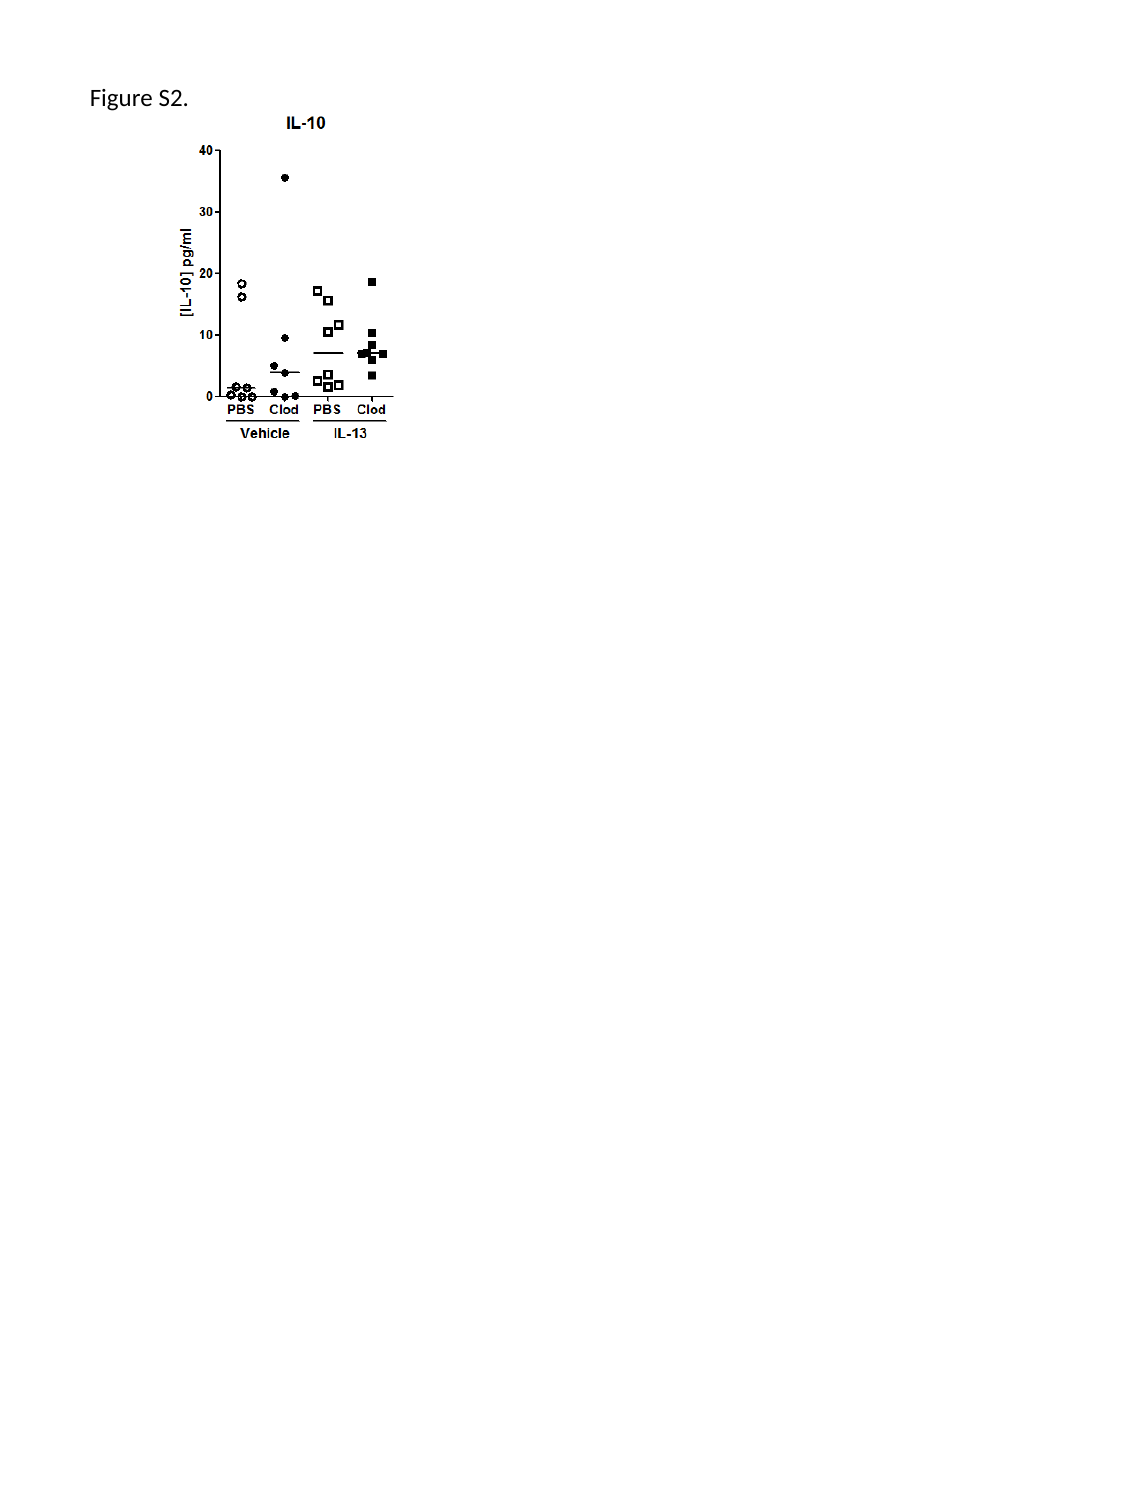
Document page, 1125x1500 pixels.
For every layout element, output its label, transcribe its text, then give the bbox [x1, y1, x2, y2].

text_box Figure S2. [74, 66, 205, 120]
picture [164, 100, 433, 454]
